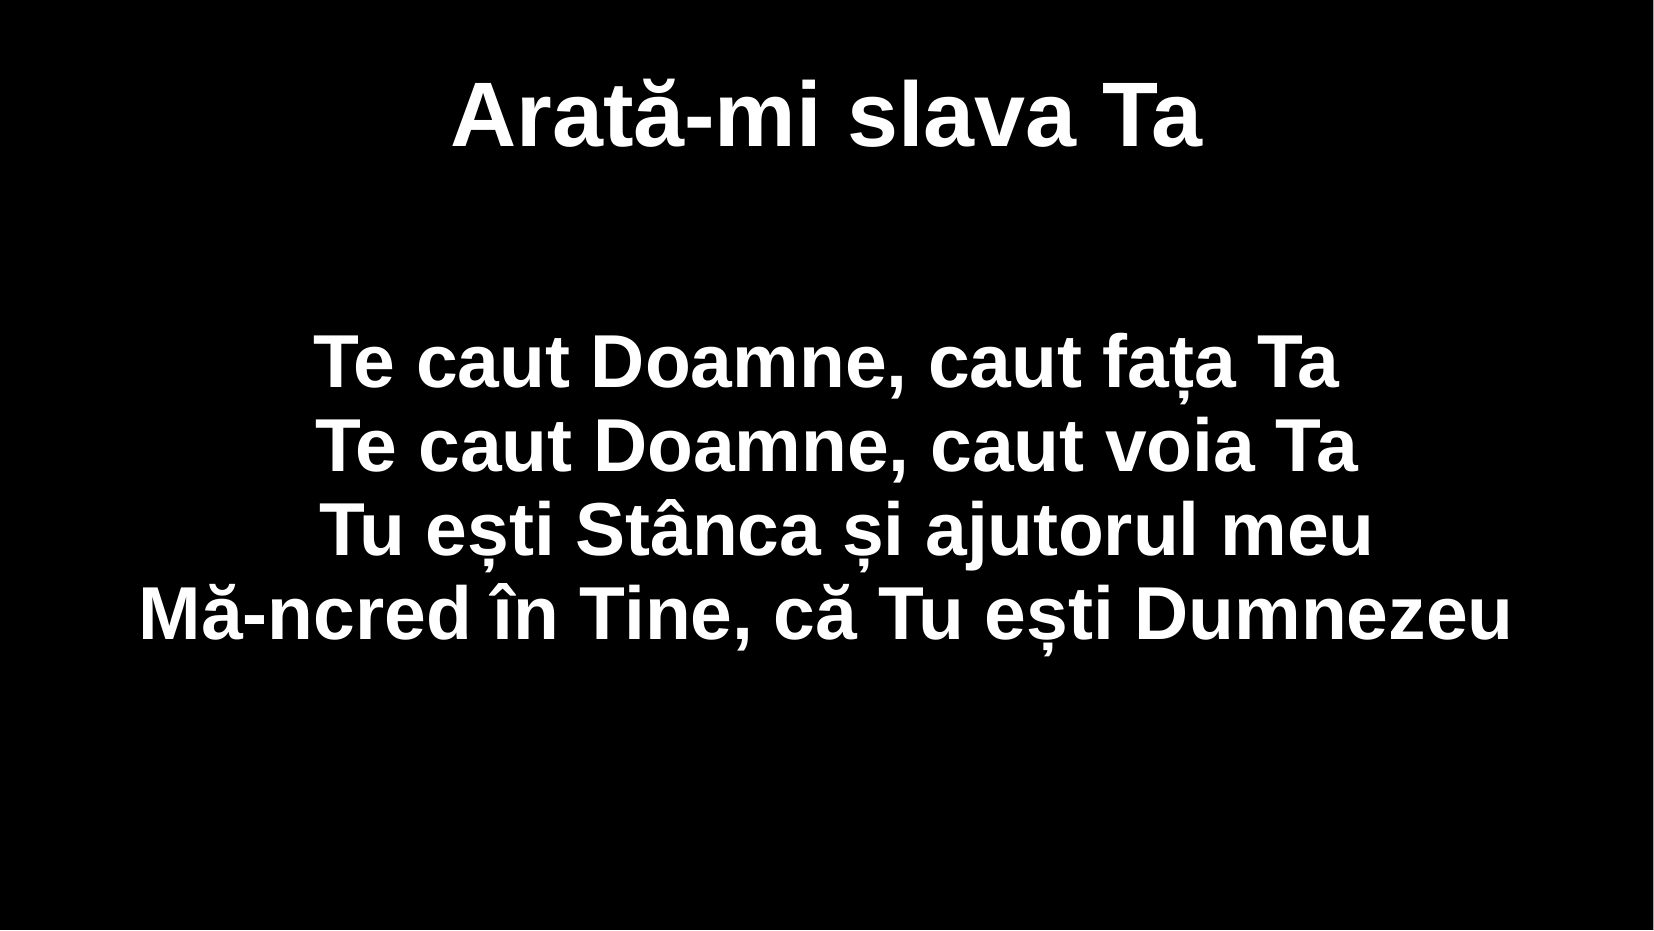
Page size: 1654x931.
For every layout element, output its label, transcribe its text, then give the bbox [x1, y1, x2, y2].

subtitle Te caut Doamne, caut fața Ta Te caut Doamne, caut voia Ta Tu ești Stânca și ajutorul meu Mă-ncred în Tine, că Tu ești Dumnezeu [82, 217, 1571, 757]
title Arată-mi slava Ta [82, 37, 1571, 193]
